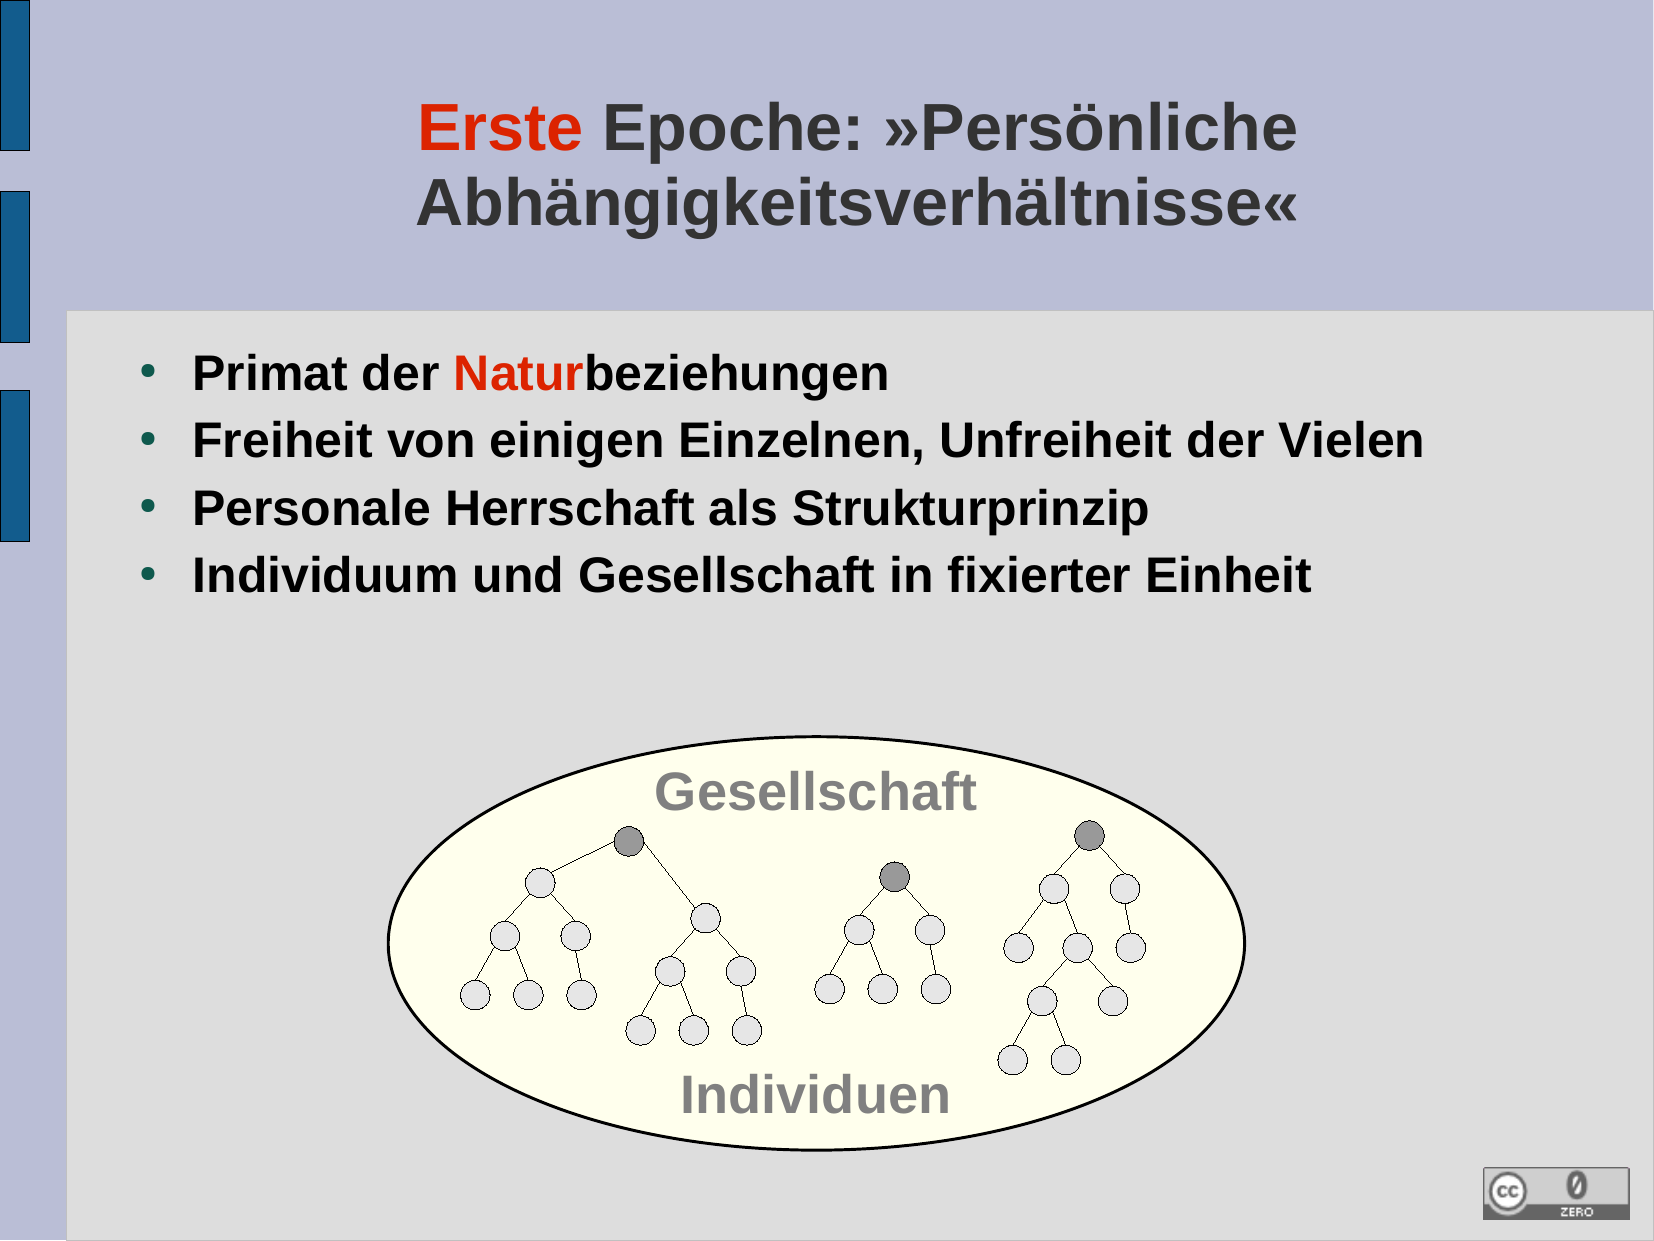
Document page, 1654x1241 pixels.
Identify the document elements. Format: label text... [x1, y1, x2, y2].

text_box [560, 921, 591, 951]
text_box [690, 903, 721, 933]
list Primat der Naturbeziehungen Freiheit von einigen Einzelnen, Unfreiheit der Vielen Personale Herrschaft als Strukturprinzip Individuum und Gesellschaft in fixierter Einheit [121, 344, 1595, 1152]
text_box [1110, 873, 1140, 904]
text_box [732, 1015, 762, 1046]
text_box [1074, 820, 1105, 851]
text_box [844, 915, 875, 945]
text_box [867, 974, 898, 1004]
text_box [997, 1045, 1028, 1075]
text_box [915, 915, 945, 945]
text_box [460, 980, 491, 1010]
text_box [1115, 932, 1146, 963]
text_box [655, 956, 686, 987]
text_box Gesellschaft Individuen [388, 736, 1245, 1151]
text_box [525, 867, 556, 898]
text_box [814, 974, 845, 1004]
text_box [1051, 1045, 1081, 1075]
text_box [625, 1015, 656, 1046]
title Erste Epoche: »Persönliche Abhängigkeitsverhältnisse« [121, 61, 1595, 269]
text_box [1039, 873, 1069, 904]
text_box [513, 980, 544, 1010]
text_box [678, 1015, 709, 1046]
text_box [614, 826, 644, 857]
text_box [726, 956, 756, 987]
text_box [1027, 986, 1058, 1016]
text_box [490, 921, 520, 951]
text_box [879, 861, 910, 892]
text_box [921, 974, 951, 1004]
text_box [1062, 932, 1093, 963]
picture [1483, 1167, 1630, 1220]
text_box [1098, 986, 1128, 1016]
text_box [1003, 932, 1034, 963]
text_box [566, 980, 597, 1010]
